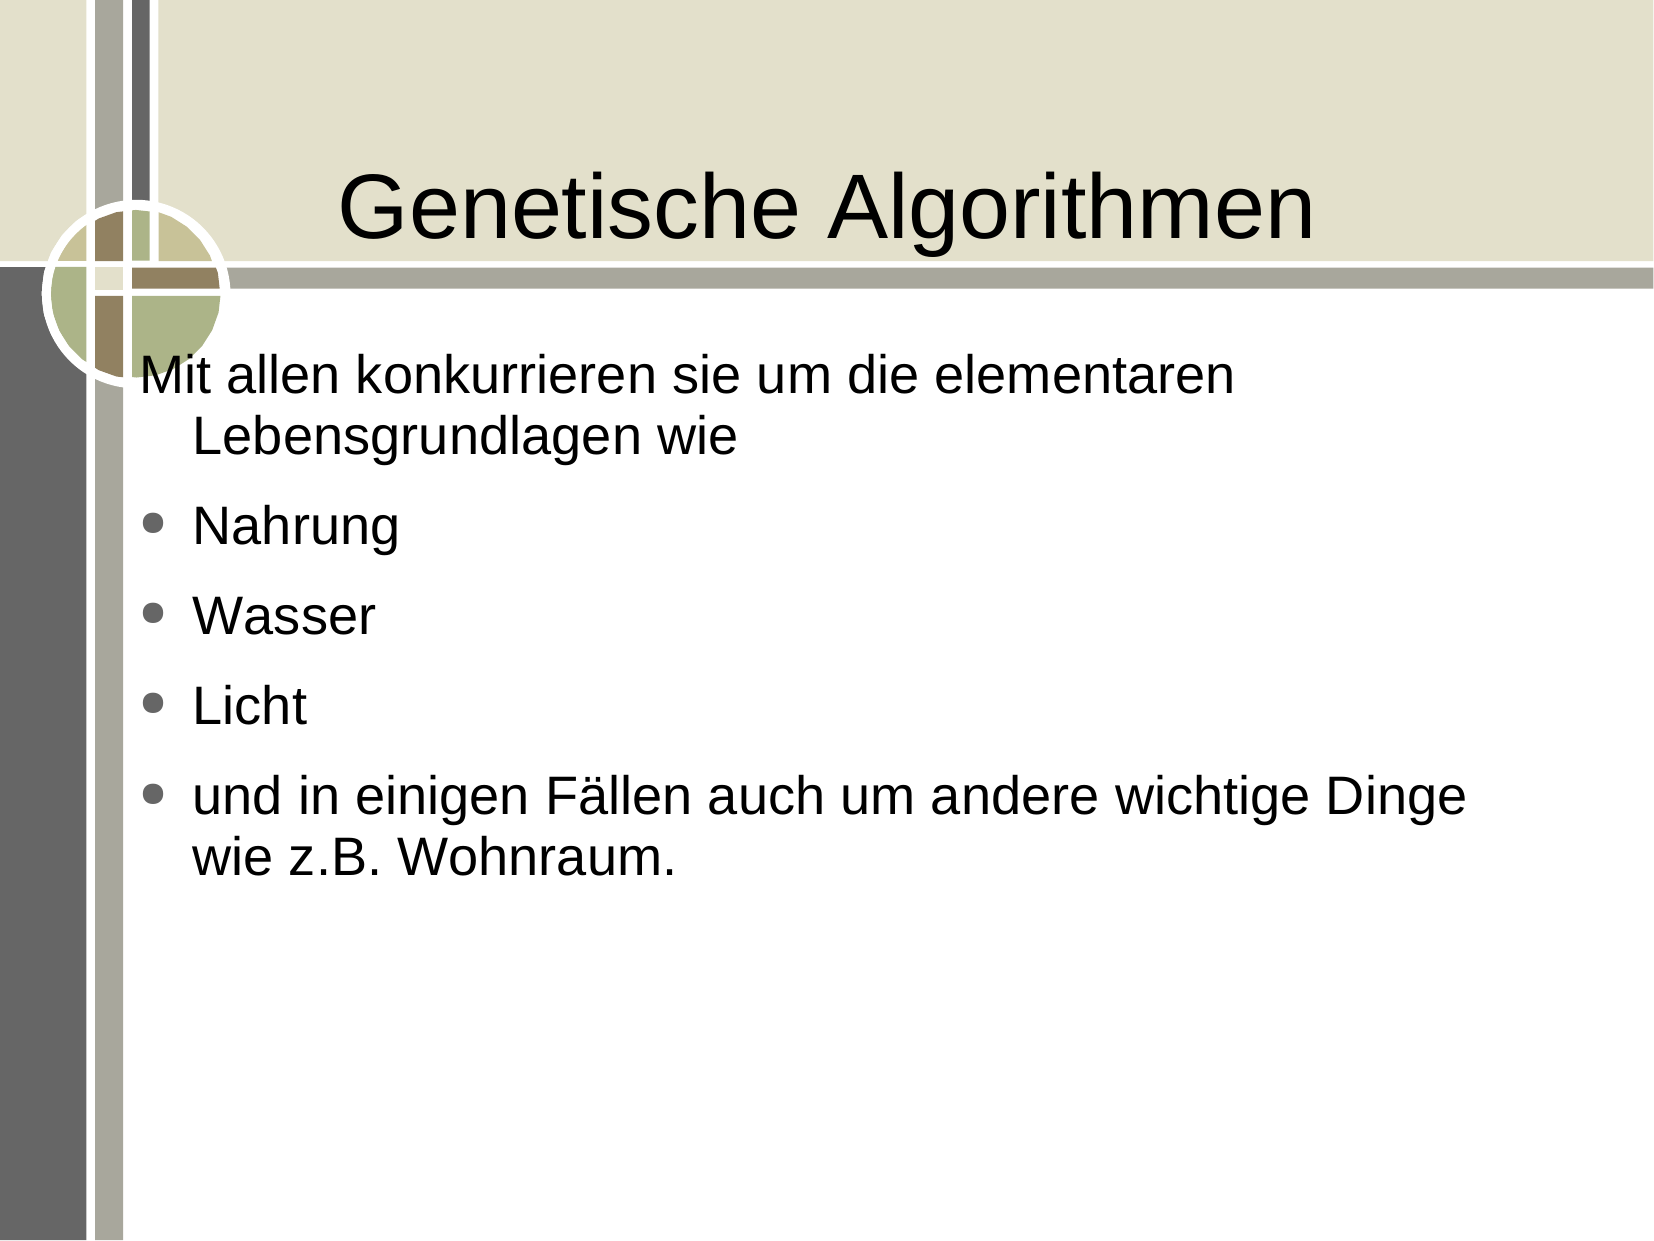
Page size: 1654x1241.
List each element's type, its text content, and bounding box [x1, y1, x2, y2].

title Genetische Algorithmen [121, 102, 1534, 311]
list Mit allen konkurrieren sie um die elementaren Lebensgrundlagen wie Nahrung Wasser Licht und in einigen Fällen auch um andere wichtige Dinge wie z.B. Wohnraum. [121, 344, 1534, 1127]
